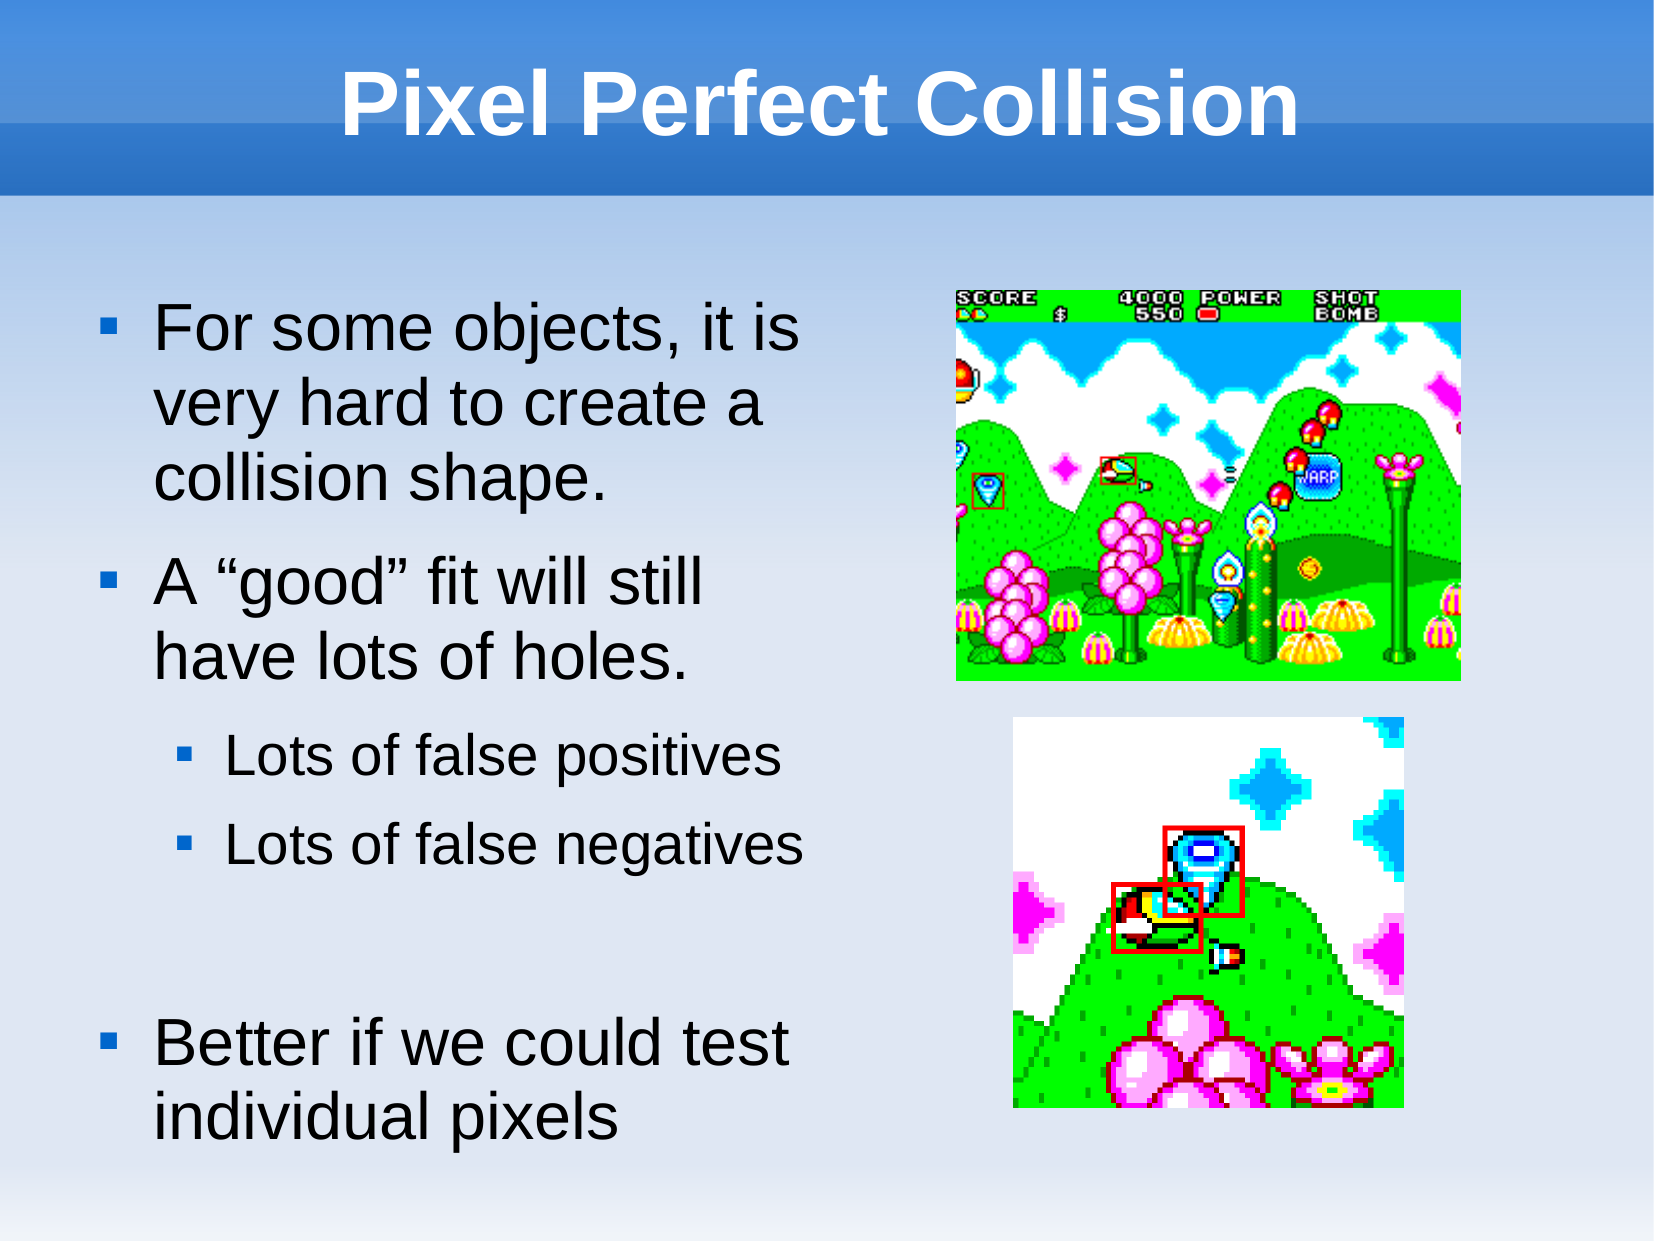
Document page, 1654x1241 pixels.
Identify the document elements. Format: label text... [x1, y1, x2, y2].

picture [0, 0, 1654, 1241]
list For some objects, it is very hard to create a collision shape. A “good” fit will still have lots of holes. Lots of false positives Lots of false negatives Better if we could test individual pixels [82, 290, 809, 1155]
title Pixel Perfect Collision [76, 0, 1565, 208]
